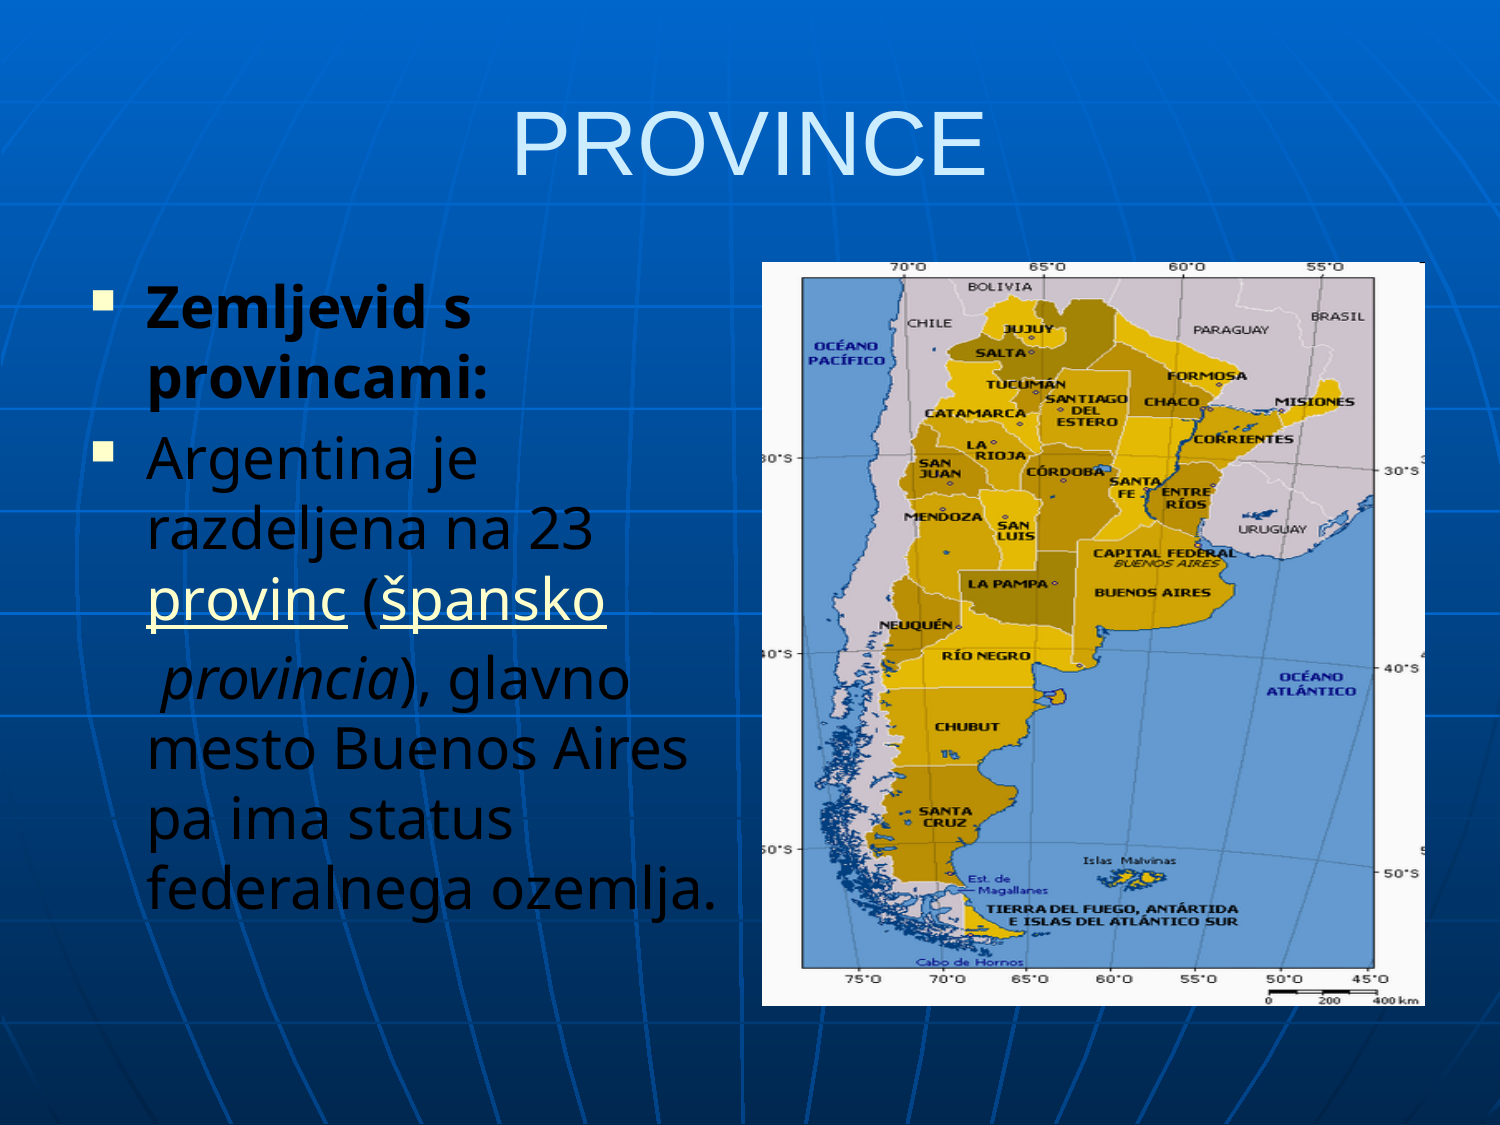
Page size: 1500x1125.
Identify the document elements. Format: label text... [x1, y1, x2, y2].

picture [762, 262, 1425, 1006]
title PROVINCE [75, 45, 1425, 233]
list Zemljevid s provincami: Argentina je razdeljena na 23 provinc (špansko provincia), glavno mesto Buenos Aires pa ima status federalnega ozemlja. [75, 262, 738, 1006]
